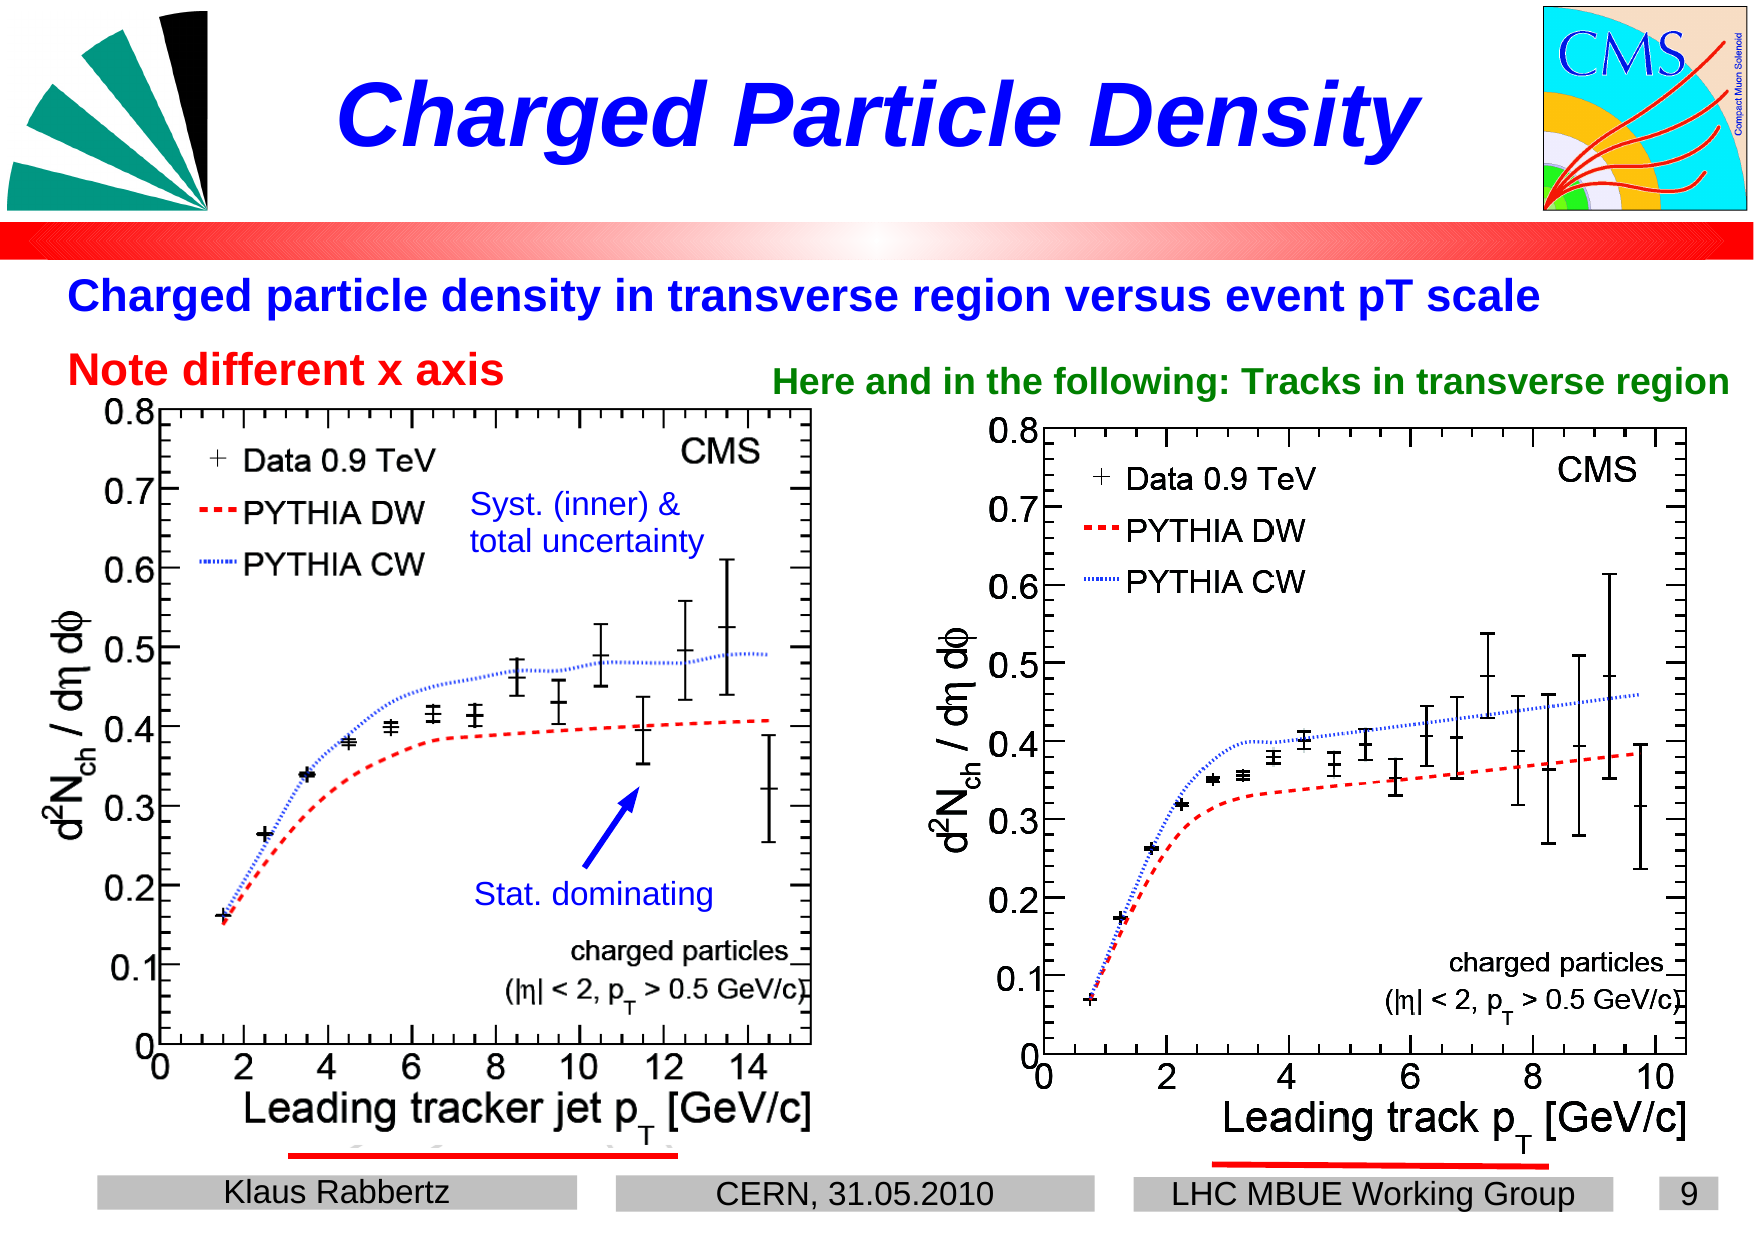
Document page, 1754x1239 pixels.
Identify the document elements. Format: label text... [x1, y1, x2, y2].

picture [923, 414, 1695, 1161]
picture [1542, 5, 1748, 211]
title Charged Particle Density [220, 27, 1536, 202]
picture [7, 11, 208, 213]
text_box Charged particle density in transverse region versus event pT scale [55, 258, 1553, 334]
text_box Stat. dominating [462, 863, 727, 925]
text_box Here and in the following: Tracks in transverse region [760, 348, 1744, 414]
picture [39, 397, 818, 1149]
text_box Syst. (inner) & total uncertainty [457, 473, 717, 572]
text_box Note different x axis [55, 332, 518, 408]
